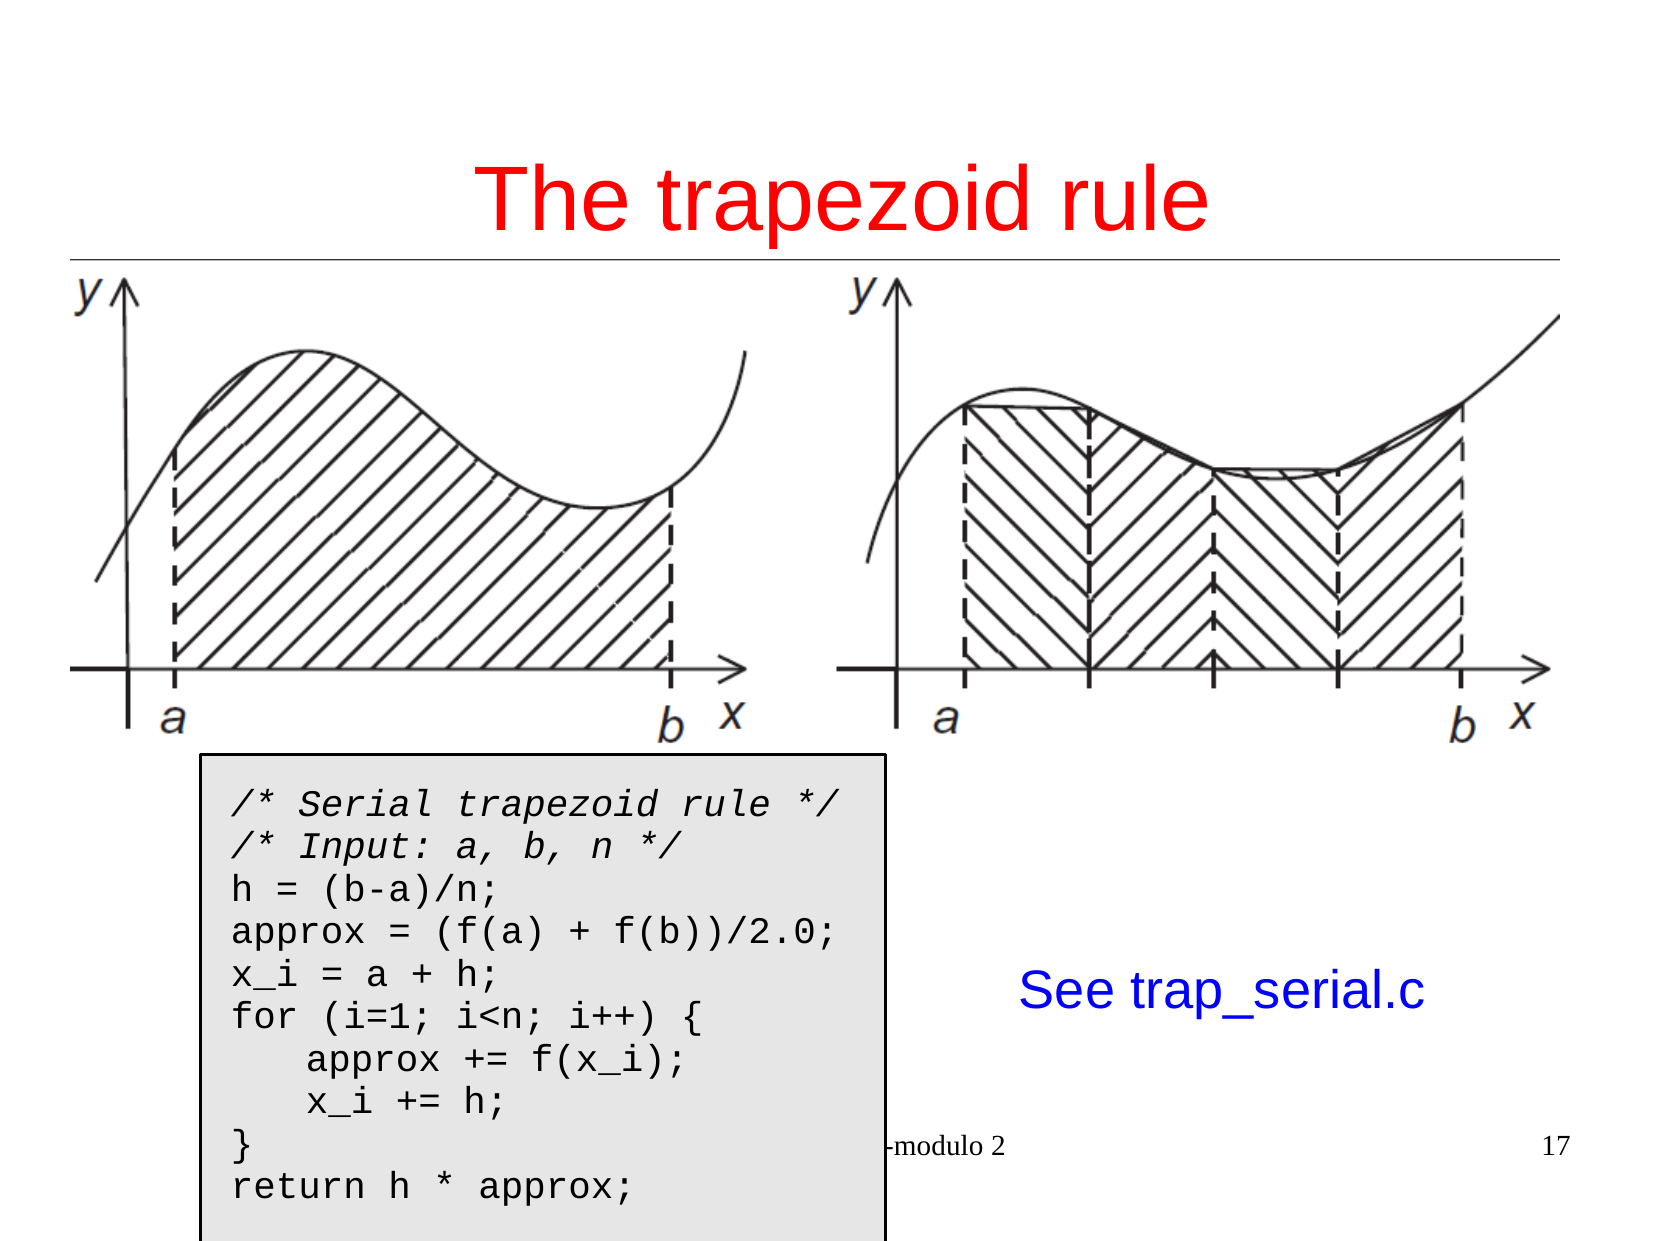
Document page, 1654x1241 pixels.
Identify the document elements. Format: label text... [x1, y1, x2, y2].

text_box See trap_serial.c [1003, 952, 1501, 1028]
text_box /* Serial trapezoid rule */ /* Input: a, b, n */ h = (b-a)/n; approx = (f(a) + f(b))/2.0; x_i = a + h; for (i=1; i<n; i++) { approx += f(x_i); x_i += h; } return h * approx; [200, 754, 886, 1241]
picture [70, 259, 1560, 768]
title The trapezoid rule [82, 49, 1571, 257]
